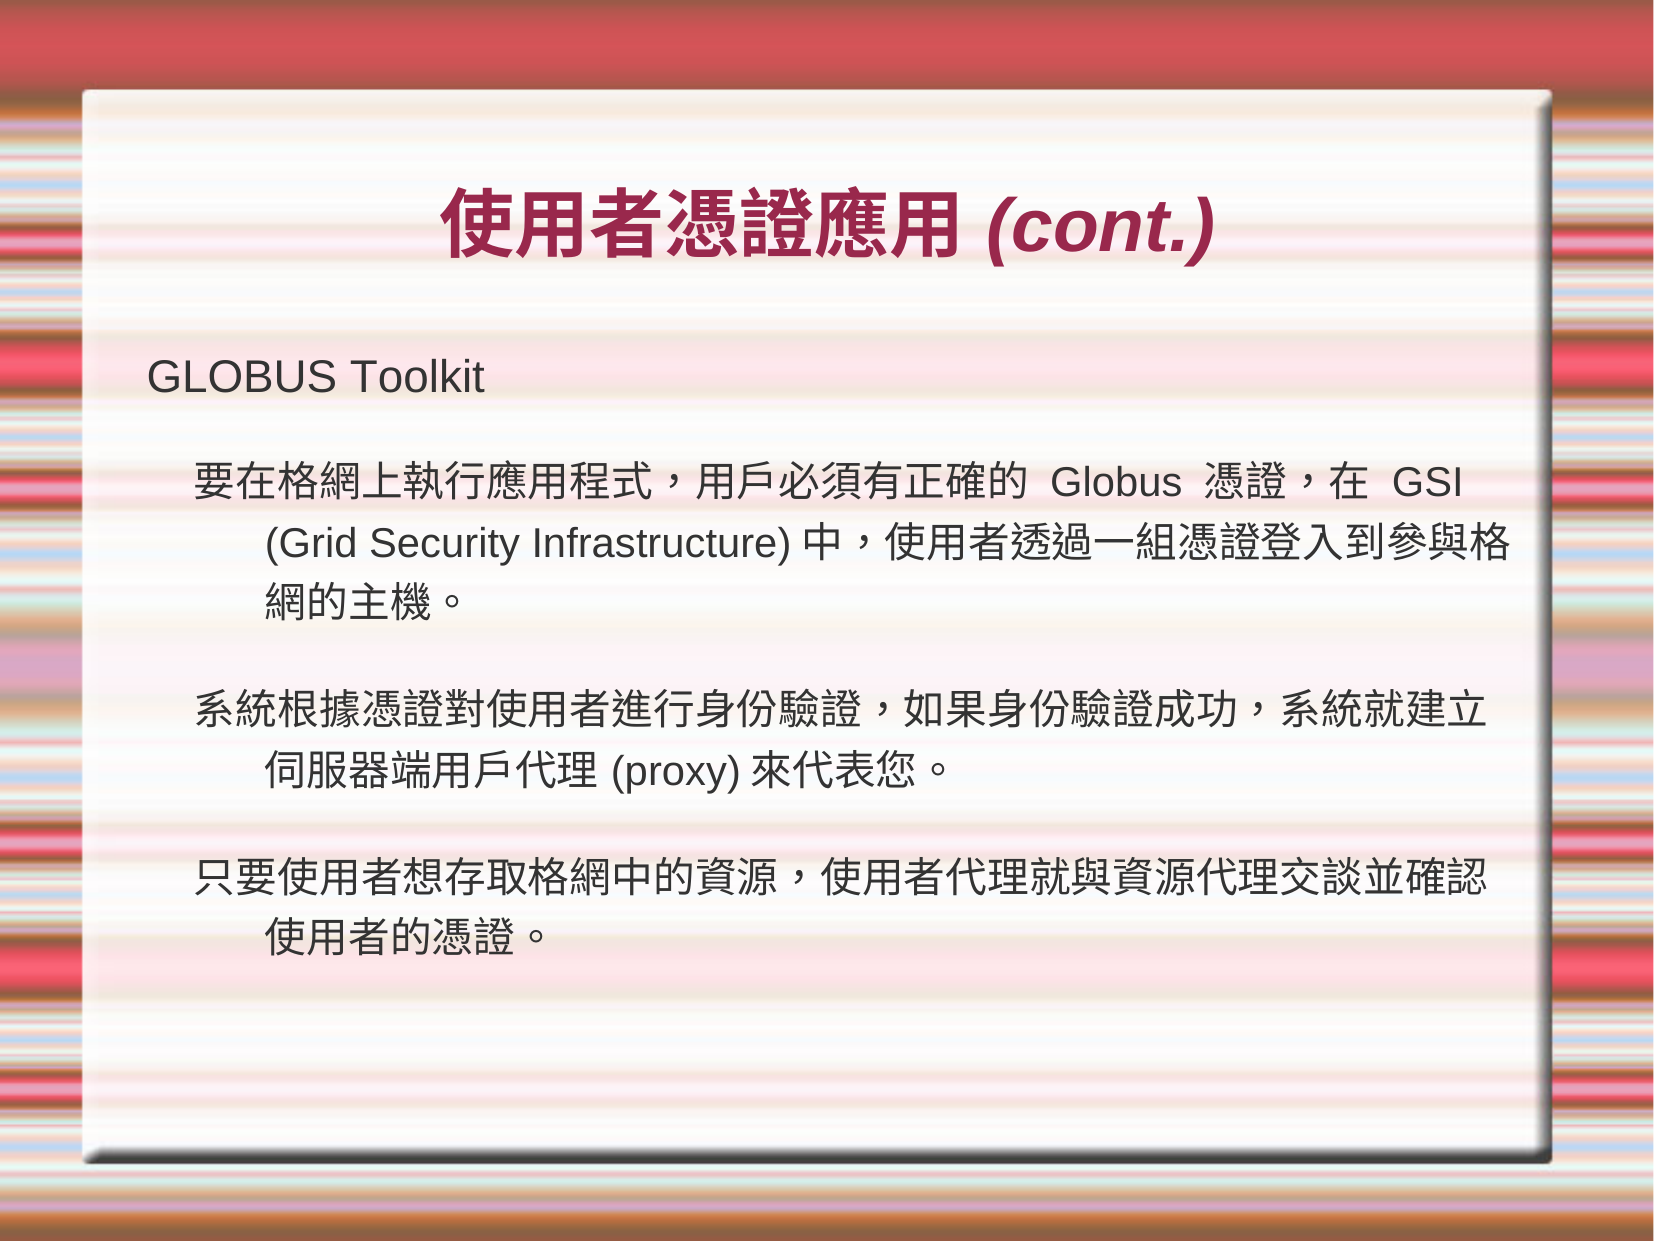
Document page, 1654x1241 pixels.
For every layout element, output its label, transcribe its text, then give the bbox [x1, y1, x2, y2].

list GLOBUS Toolkit 要在格網上執行應用程式，用戶必須有正確的 Globus 憑證，在 GSI (Grid Security Infrastructure)中，使用者透過一組憑證登入到參與格網的主機。 系統根據憑證對使用者進行身份驗證，如果身份驗證成功，系統就建立伺服器端用戶代理(proxy)來代表您。 只要使用者想存取格網中的資源，使用者代理就與資源代理交談並確認使用者的憑證。 [134, 350, 1516, 1118]
picture [0, 0, 1654, 1241]
title 使用者憑證應用(cont.) [121, 122, 1534, 315]
